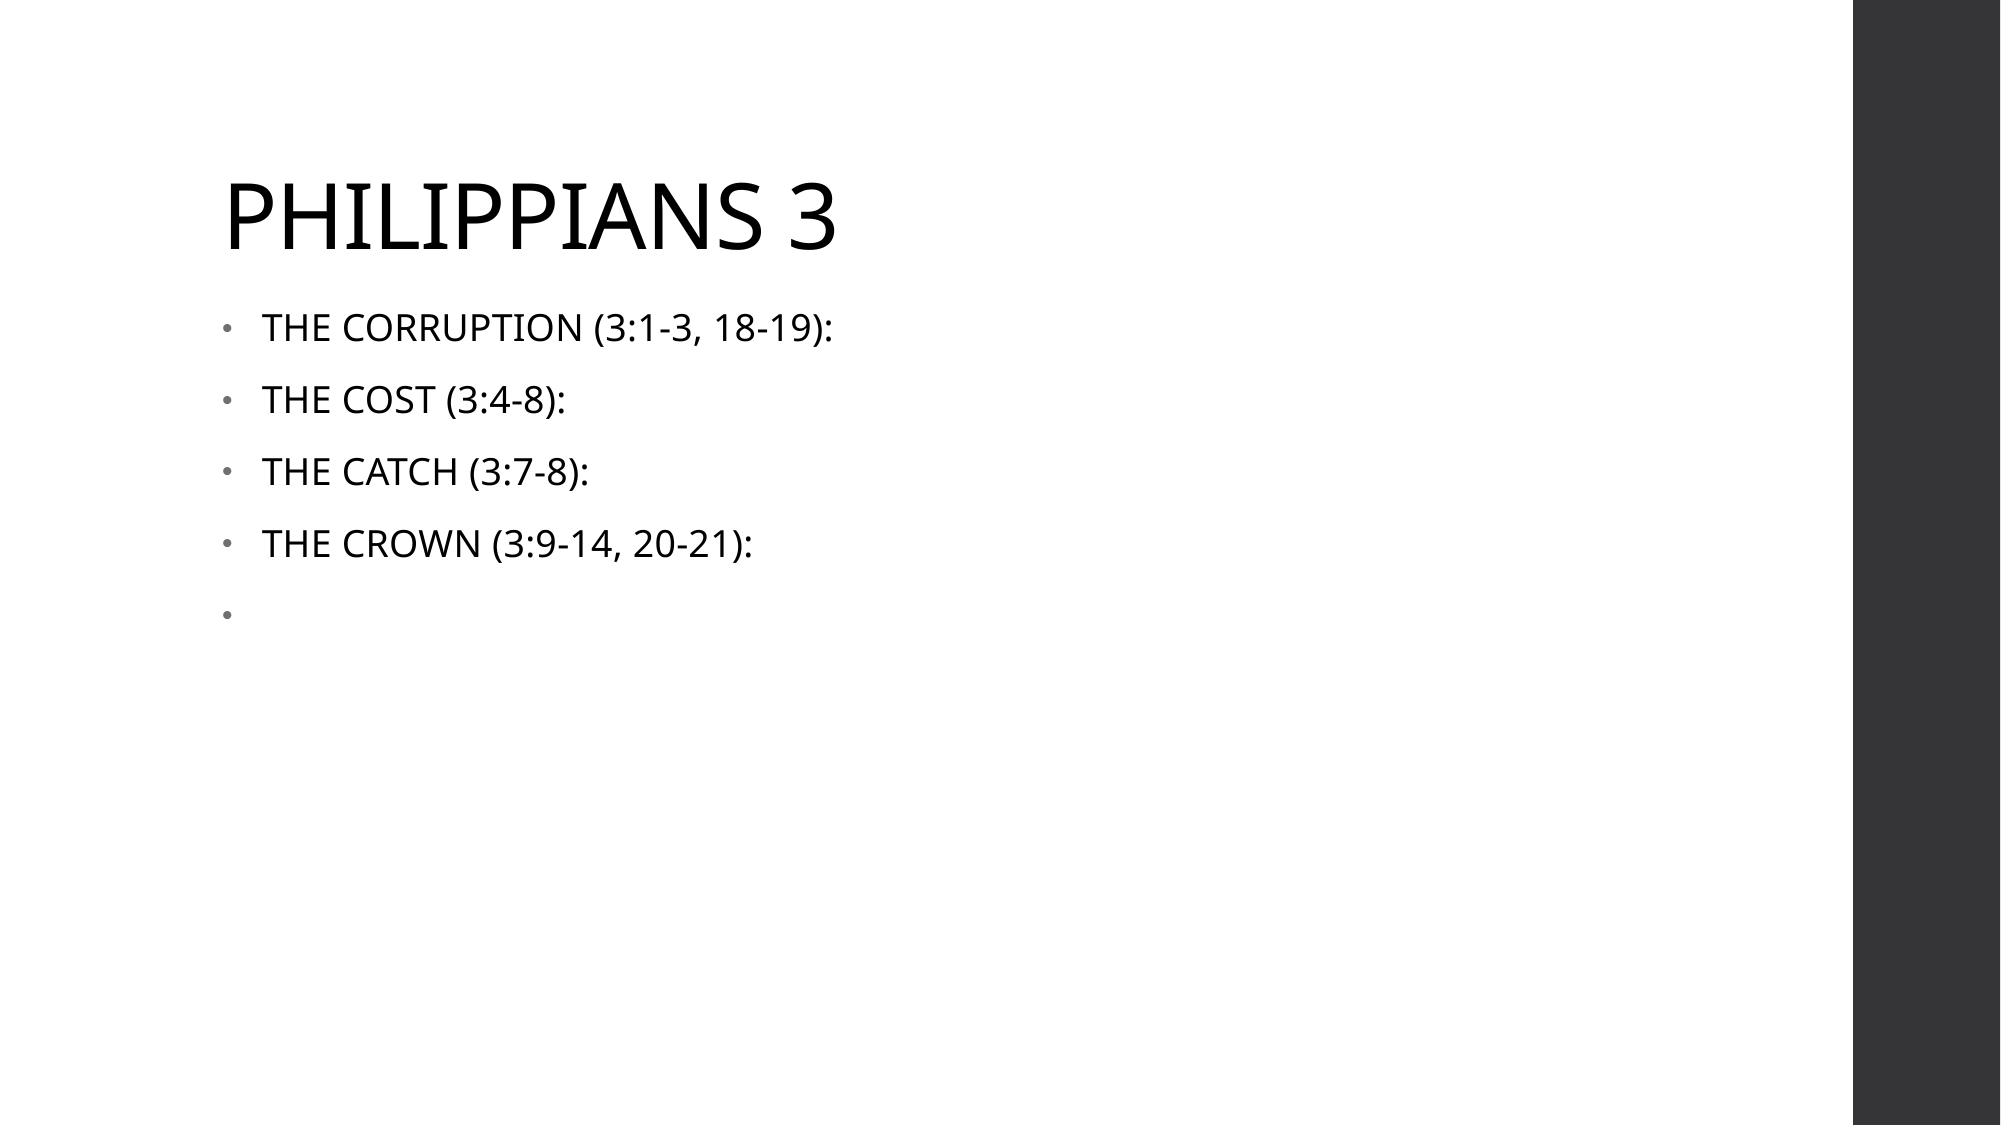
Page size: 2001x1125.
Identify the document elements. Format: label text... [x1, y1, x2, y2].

list THE CORRUPTION (3:1-3, 18-19): THE COST (3:4-8): THE CATCH (3:7-8): THE CROWN (3:9-14, 20-21): [206, 299, 1617, 1014]
title PHILIPPIANS 3 [206, 60, 1797, 278]
